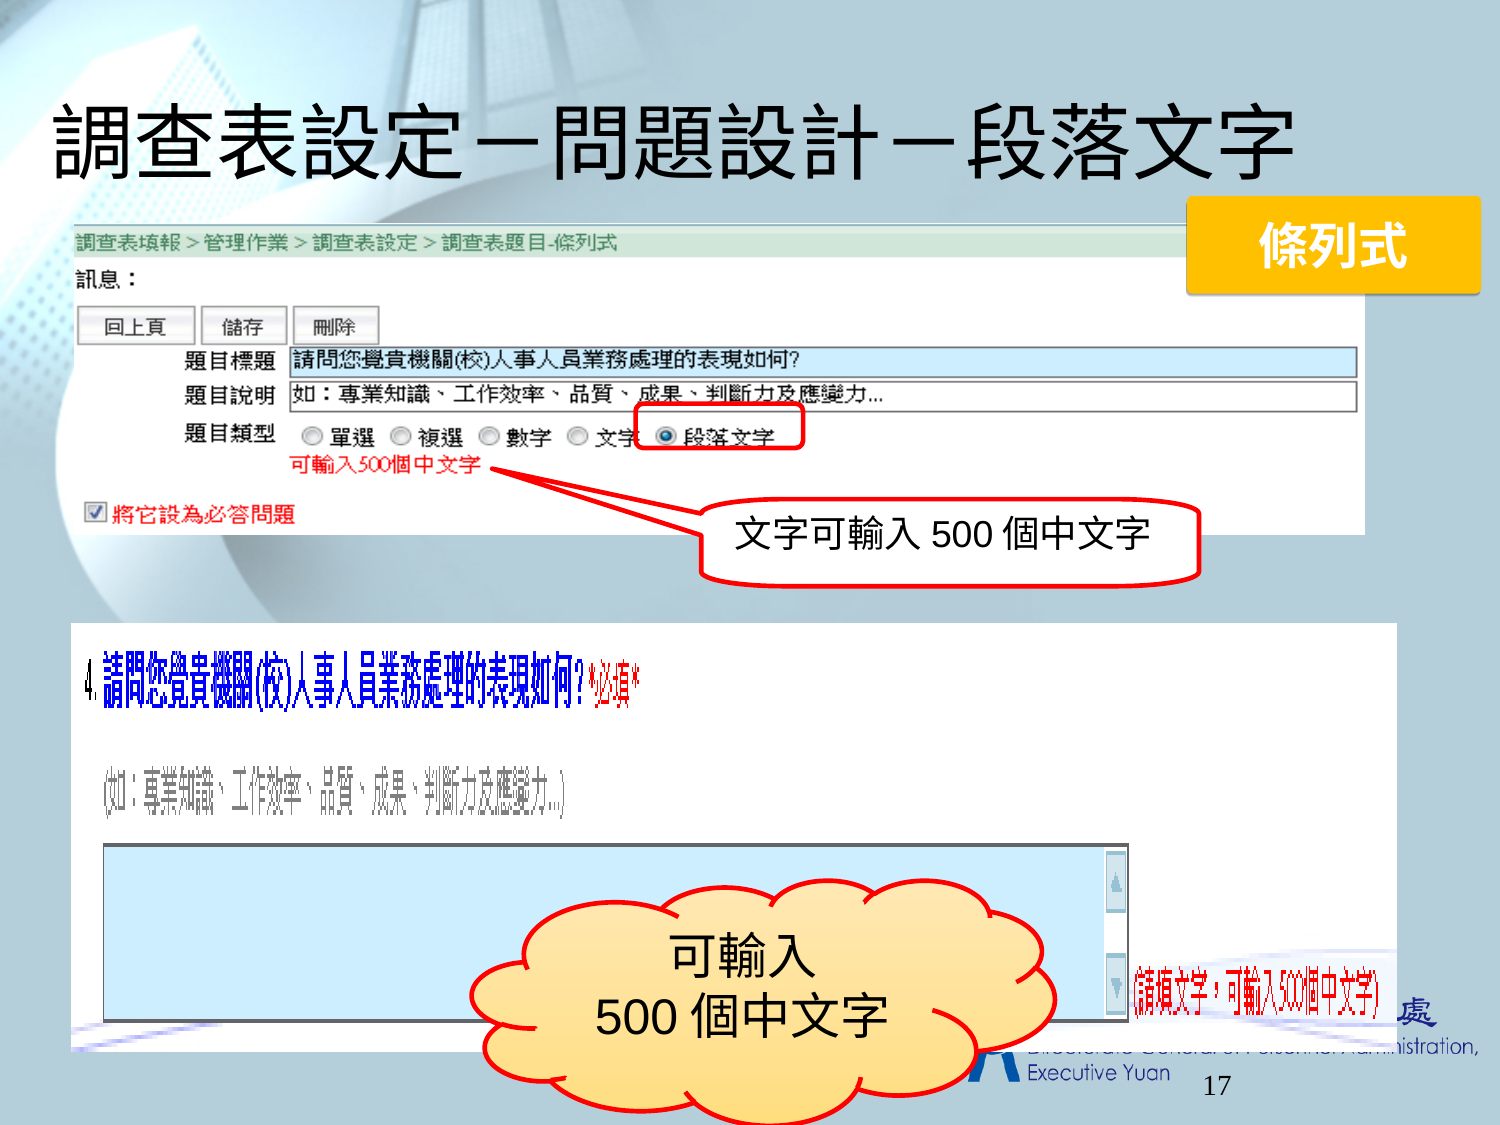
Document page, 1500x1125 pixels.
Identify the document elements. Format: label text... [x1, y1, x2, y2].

picture [74, 223, 1365, 535]
text_box [1187, 1058, 1500, 1125]
text_box 文字可輸入500個中文字 [492, 468, 1199, 587]
text_box 可輸入 500個中文字 [471, 880, 1055, 1125]
text_box 條列式 [1186, 195, 1482, 294]
picture [71, 623, 1397, 1052]
title 調查表設定－問題設計－段落文字 [34, 82, 1500, 153]
